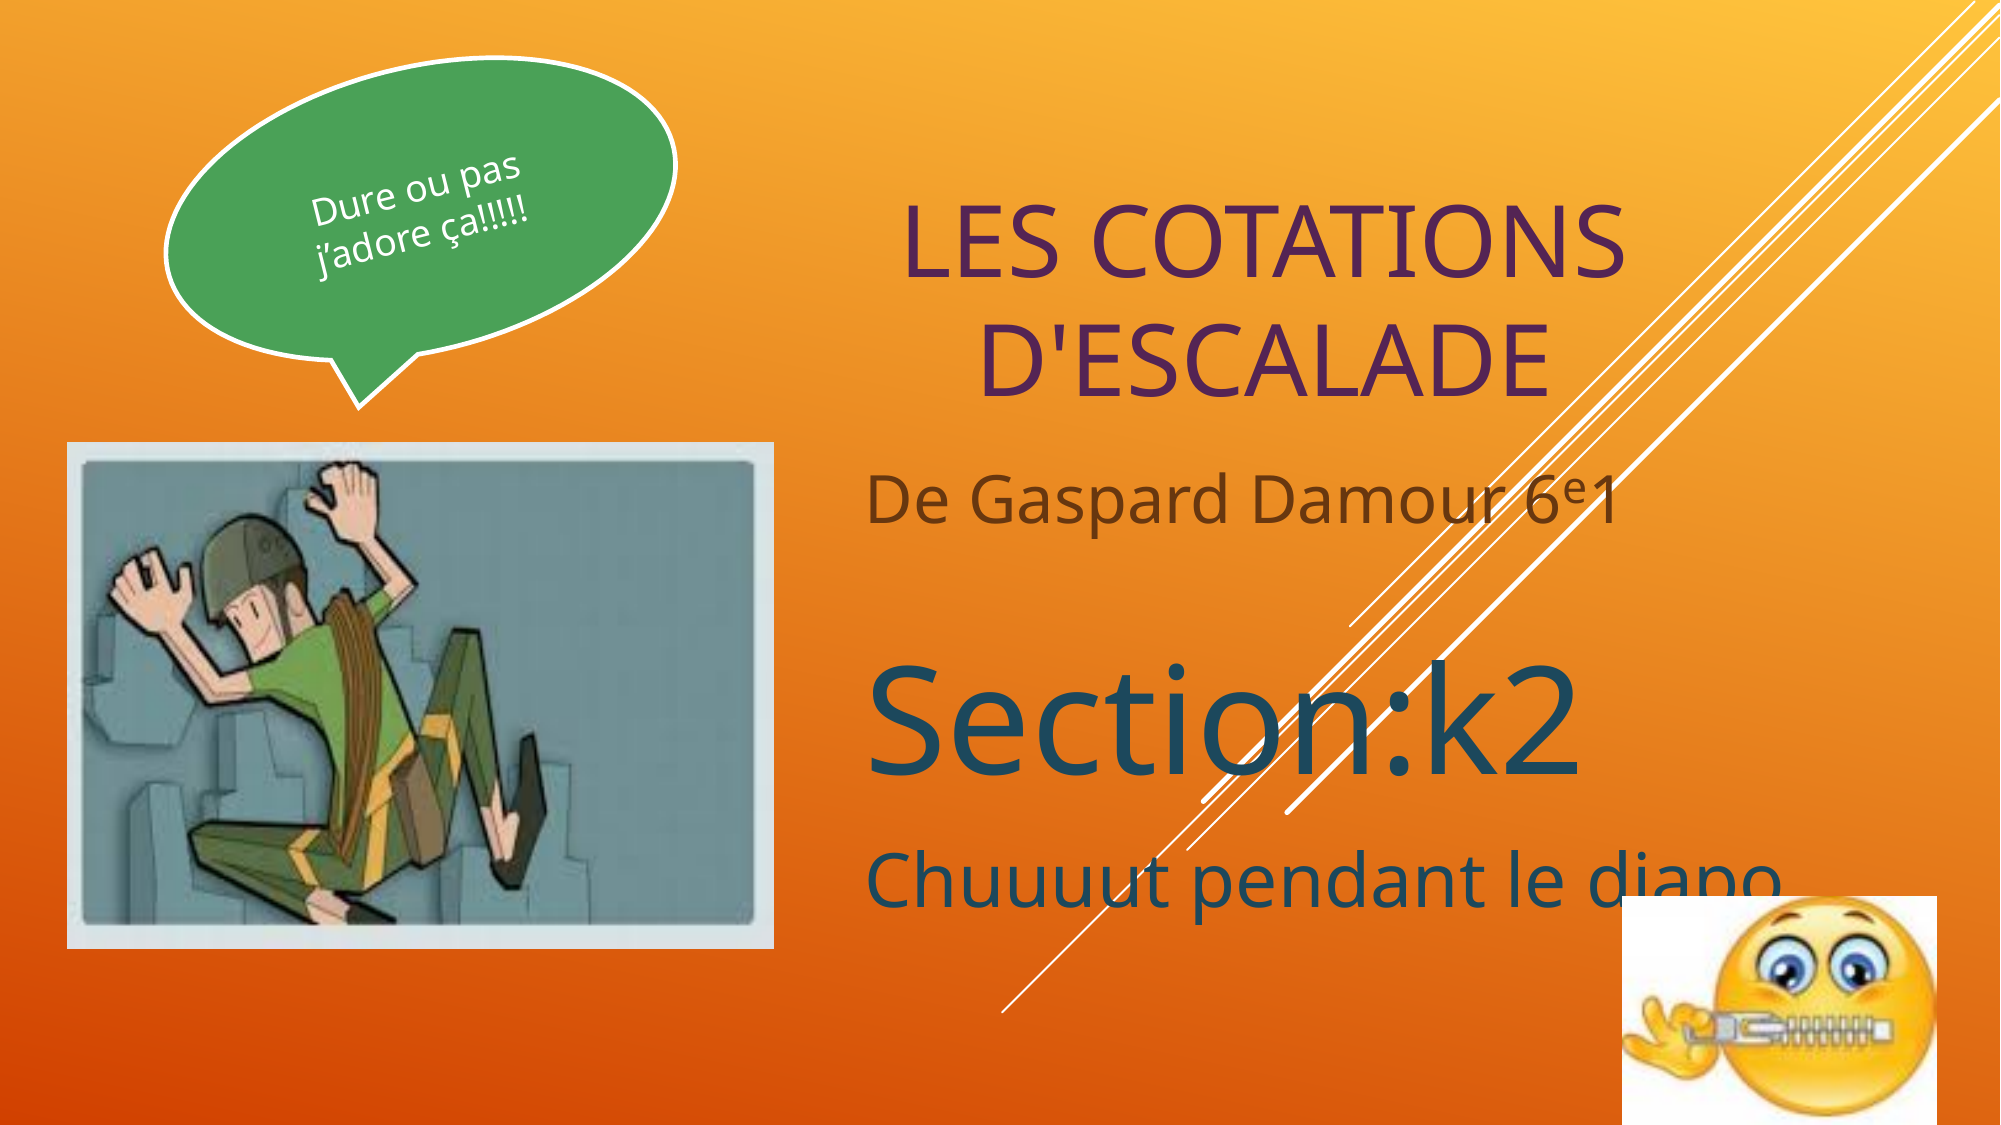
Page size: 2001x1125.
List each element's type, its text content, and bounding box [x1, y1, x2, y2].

picture [1622, 896, 1937, 1125]
subtitle De Gaspard Damour 6e1 Section:k2 Chuuuut pendant le diapo [849, 458, 1900, 933]
text_box Dure ou pas j’adore ça!!!!! [165, 57, 676, 408]
picture [67, 442, 774, 949]
title Les cotations d'escalade [607, 0, 1921, 425]
